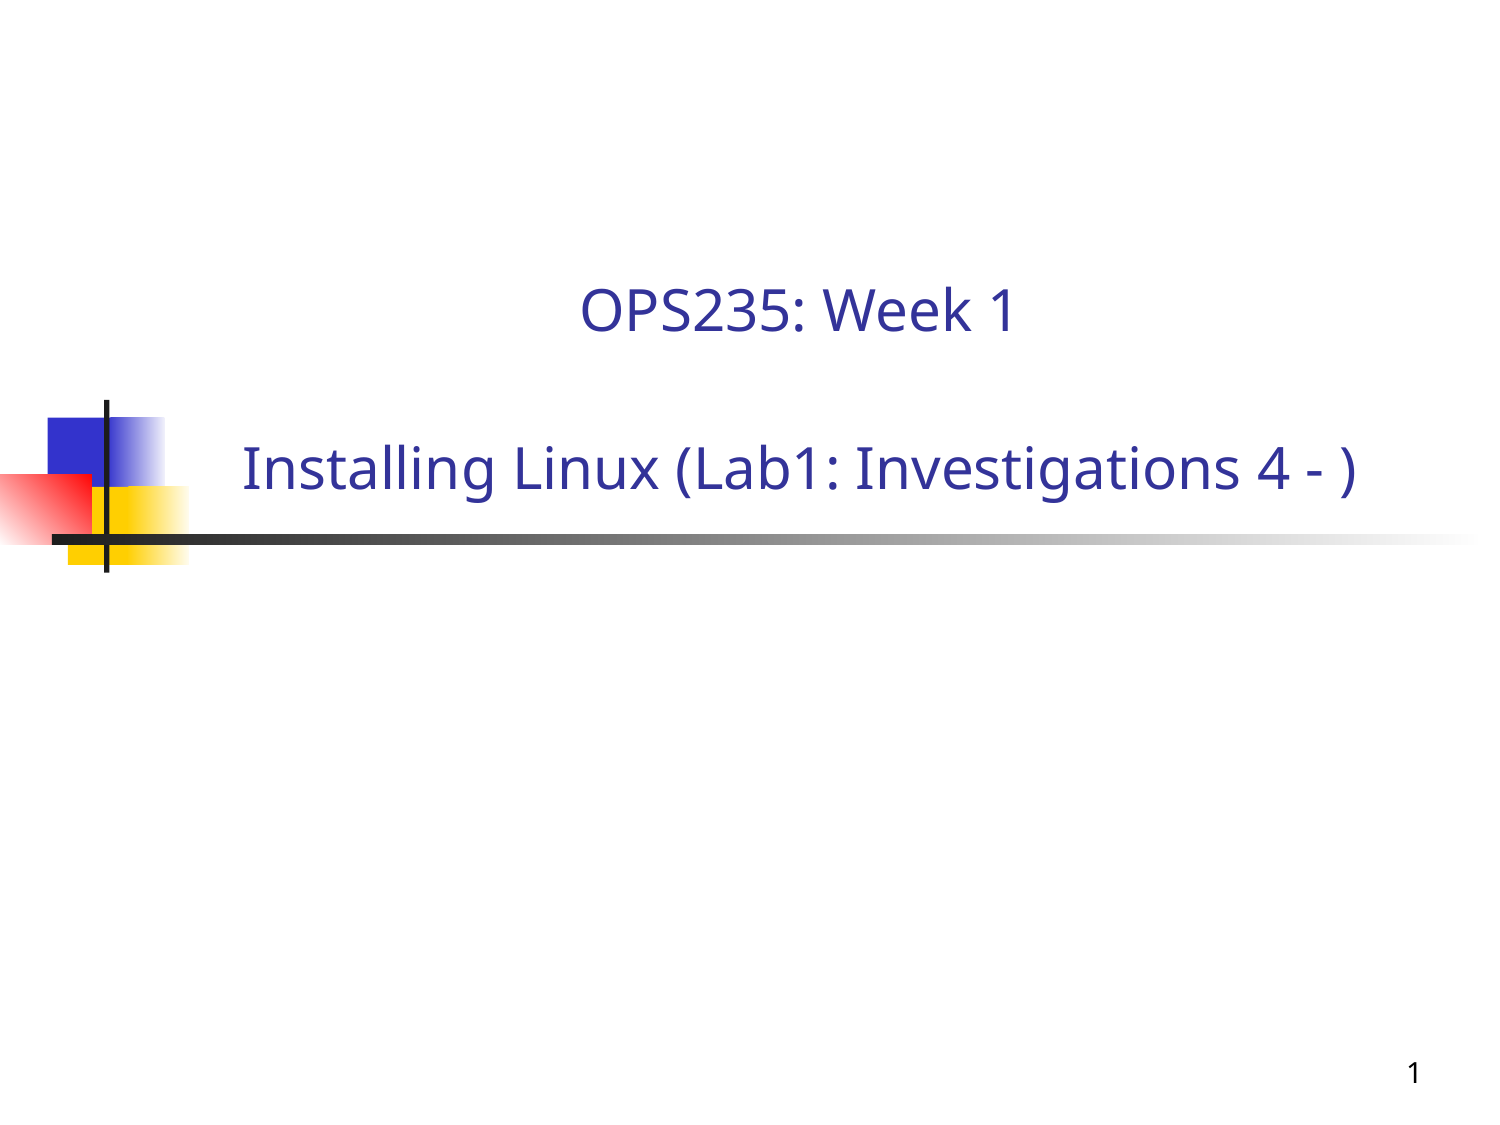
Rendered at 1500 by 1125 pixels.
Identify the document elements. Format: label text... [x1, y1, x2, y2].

title OPS235: Week 1 Installing Linux (Lab1: Investigations 4 - ) [162, 274, 1438, 515]
